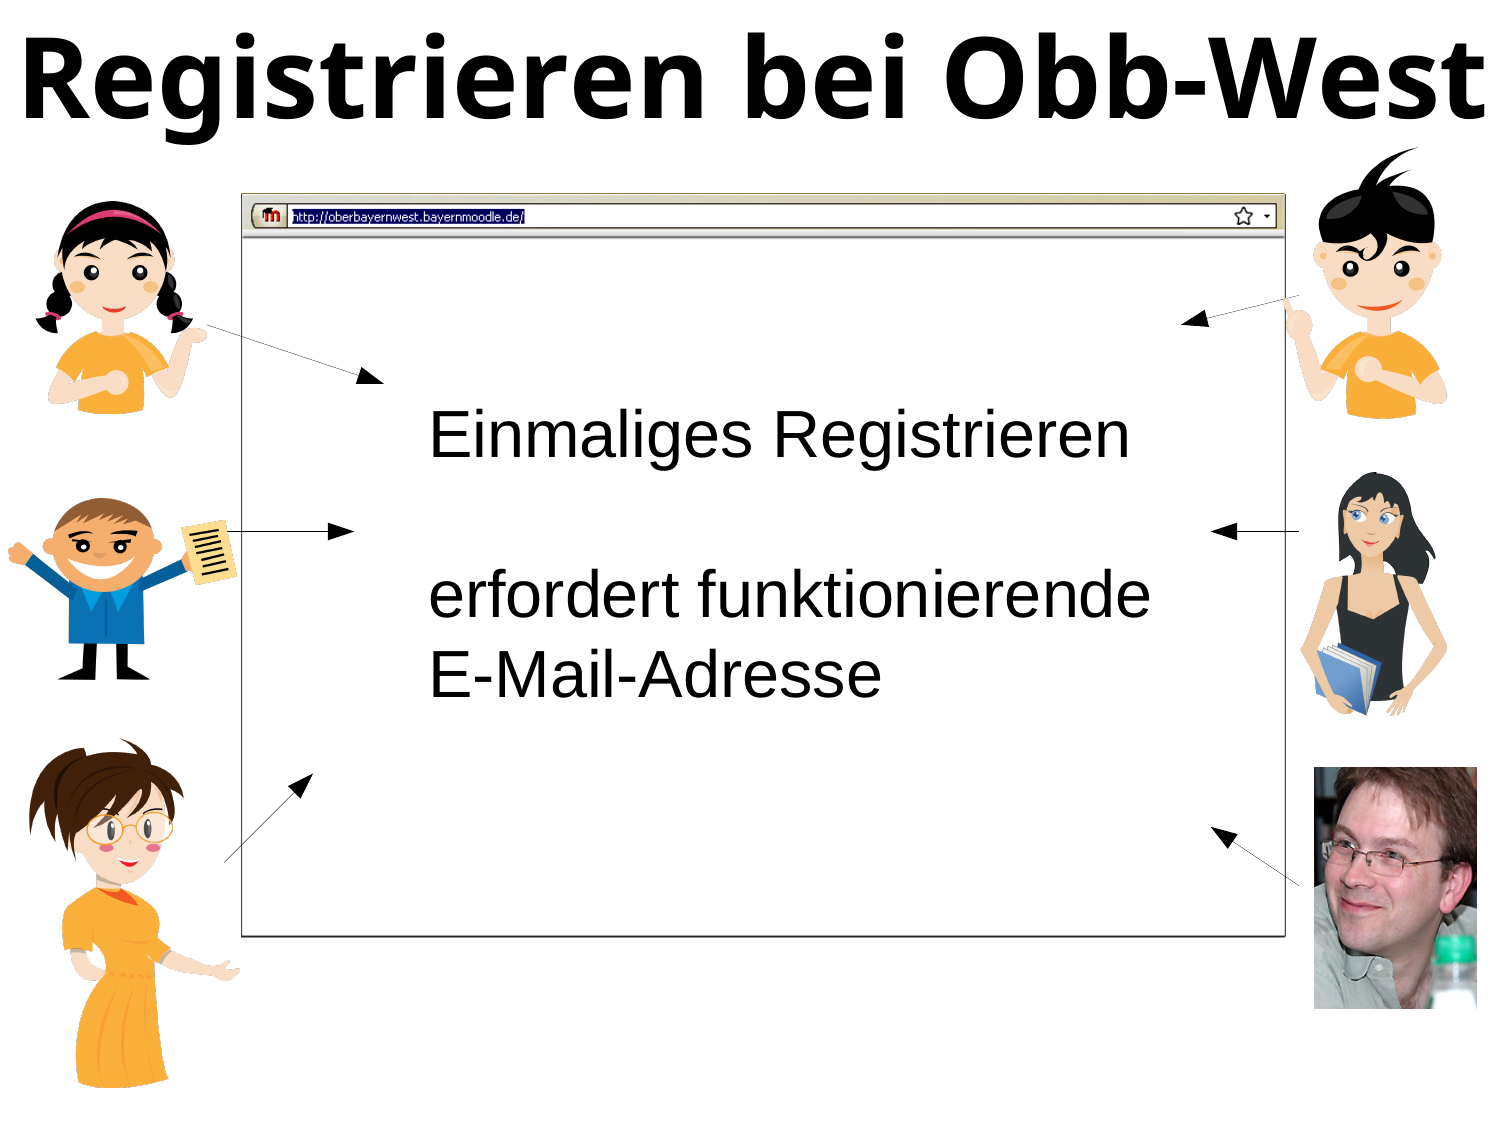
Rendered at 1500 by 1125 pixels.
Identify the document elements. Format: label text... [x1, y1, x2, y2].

picture [1300, 472, 1447, 716]
picture [241, 147, 1447, 938]
title Registrieren bei Obb-West [0, 0, 1500, 150]
text_box Einmaliges Registrieren erfordert funktionierende E-Mail-Adresse [413, 383, 1182, 879]
picture [29, 738, 240, 1088]
picture [1314, 767, 1477, 1009]
picture [35, 201, 207, 414]
picture [8, 498, 237, 680]
